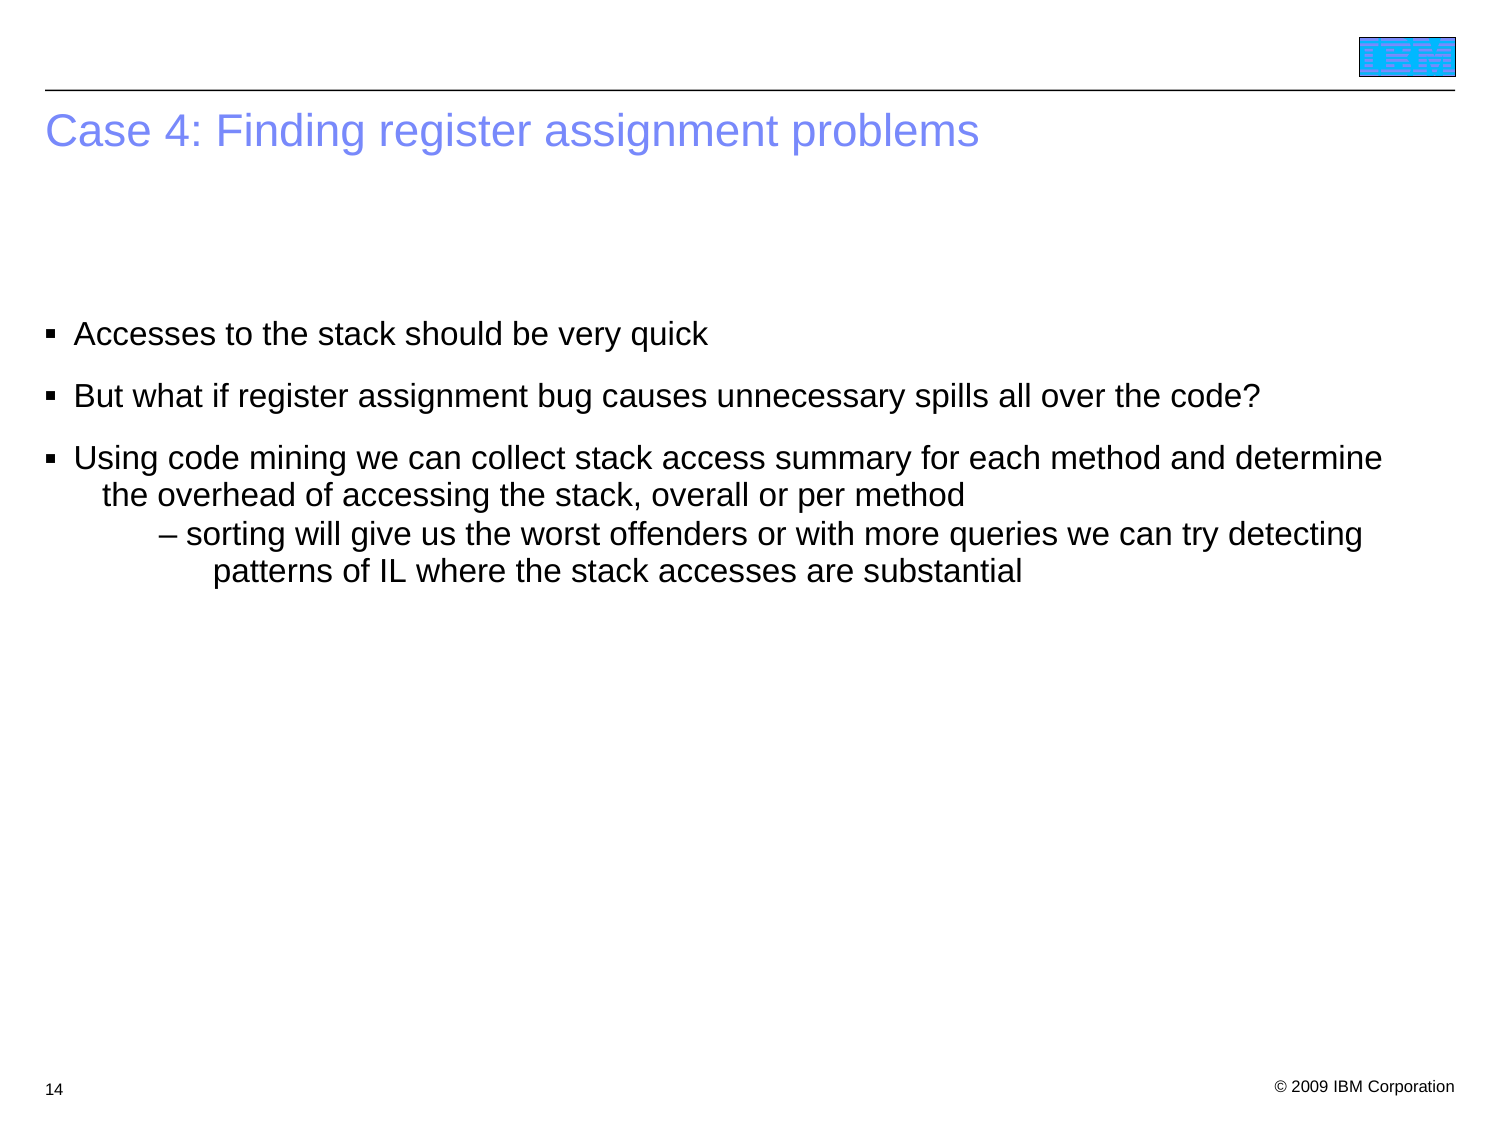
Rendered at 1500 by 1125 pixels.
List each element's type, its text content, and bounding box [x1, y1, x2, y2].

title Case 4: Finding register assignment problems [30, 97, 1456, 218]
list Accesses to the stack should be very quick But what if register assignment bug causes unnecessary spills all over the code? Using code mining we can collect stack access summary for each method and determine the overhead of accessing the stack, overall or per method sorting will give us the worst offenders or with more queries we can try detecting patterns of IL where the stack accesses are substantial [30, 307, 1456, 1058]
